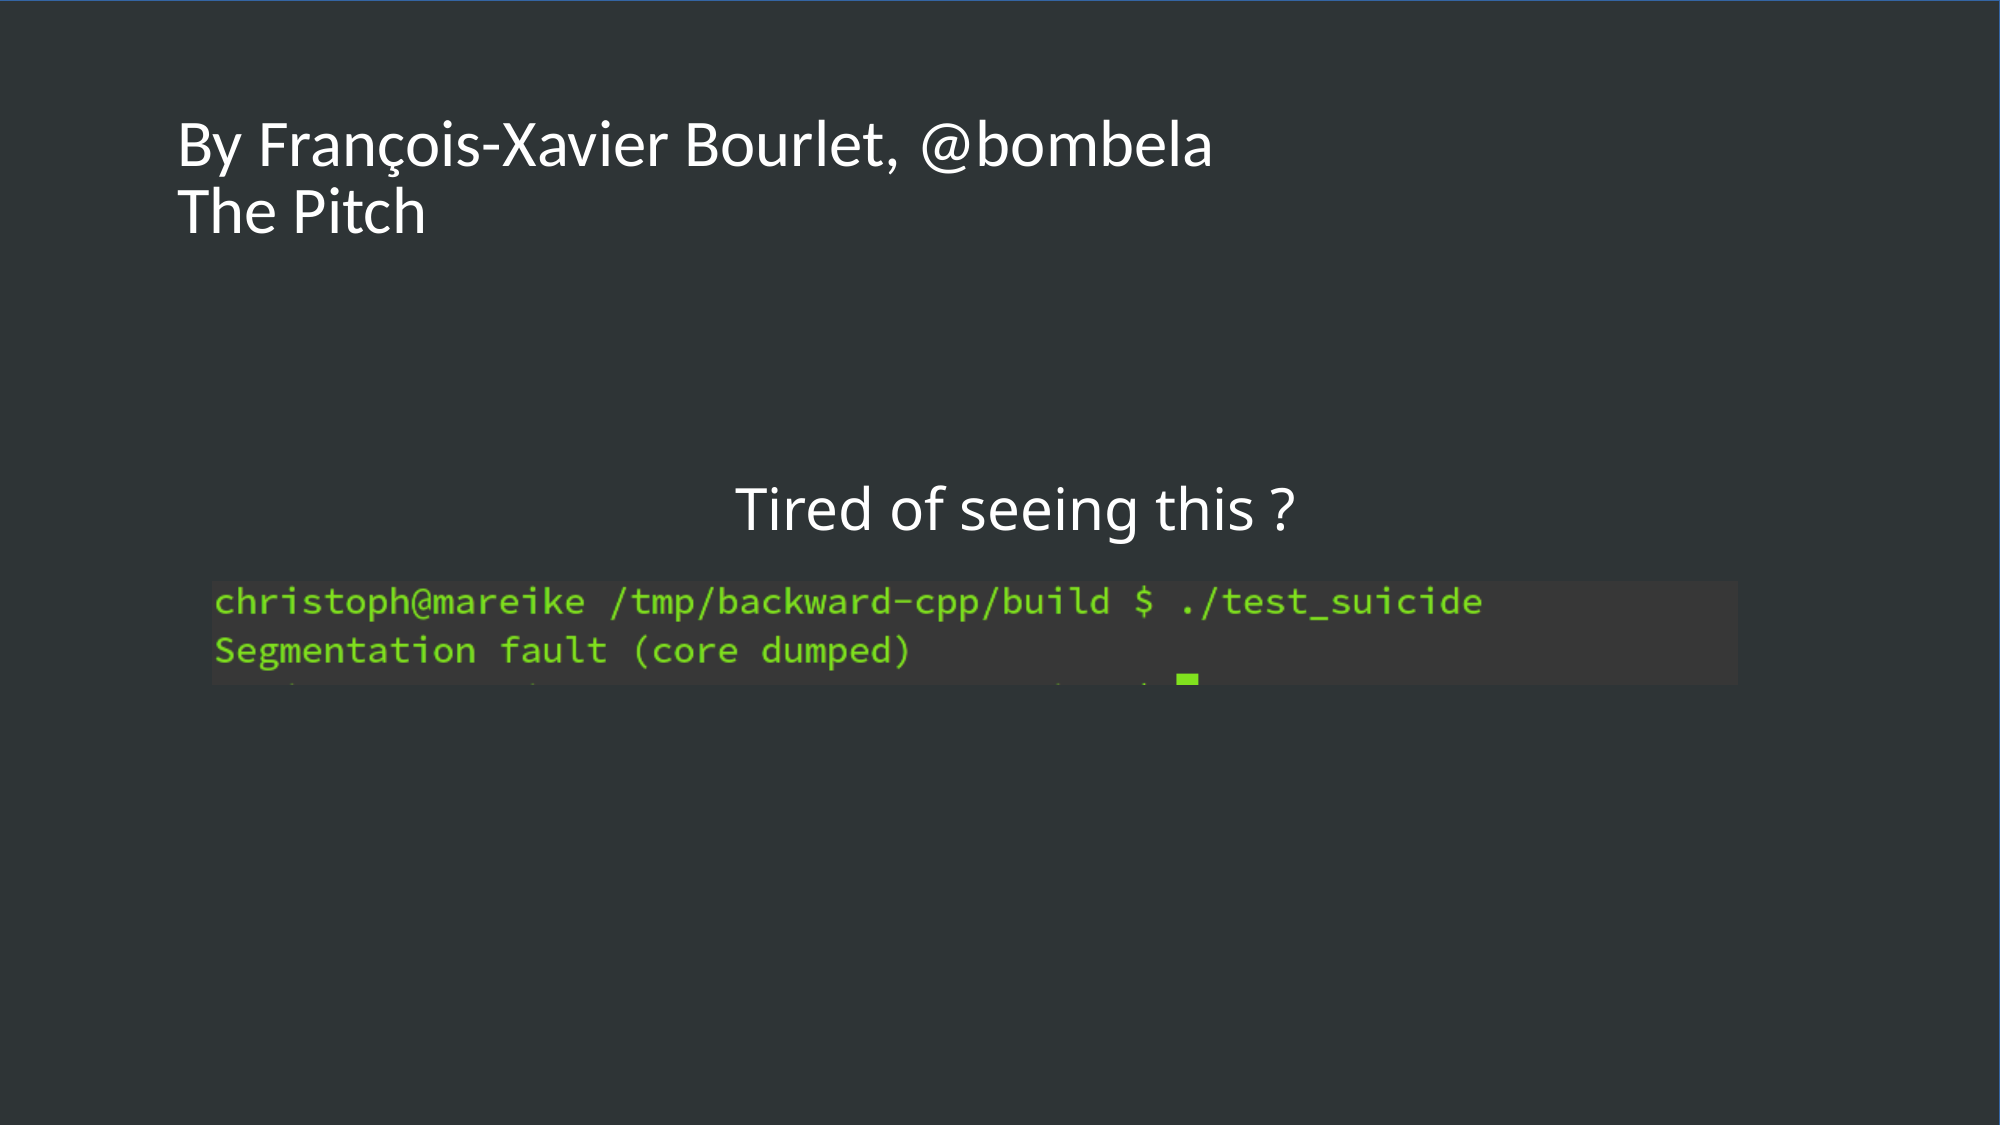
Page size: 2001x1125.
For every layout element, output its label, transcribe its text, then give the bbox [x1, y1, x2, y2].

text_box Tired of seeing this ? [720, 460, 1394, 555]
text_box [0, 0, 2000, 1125]
picture [212, 581, 1738, 686]
title By François-Xavier Bourlet, @bombela The Pitch [177, 105, 1871, 261]
